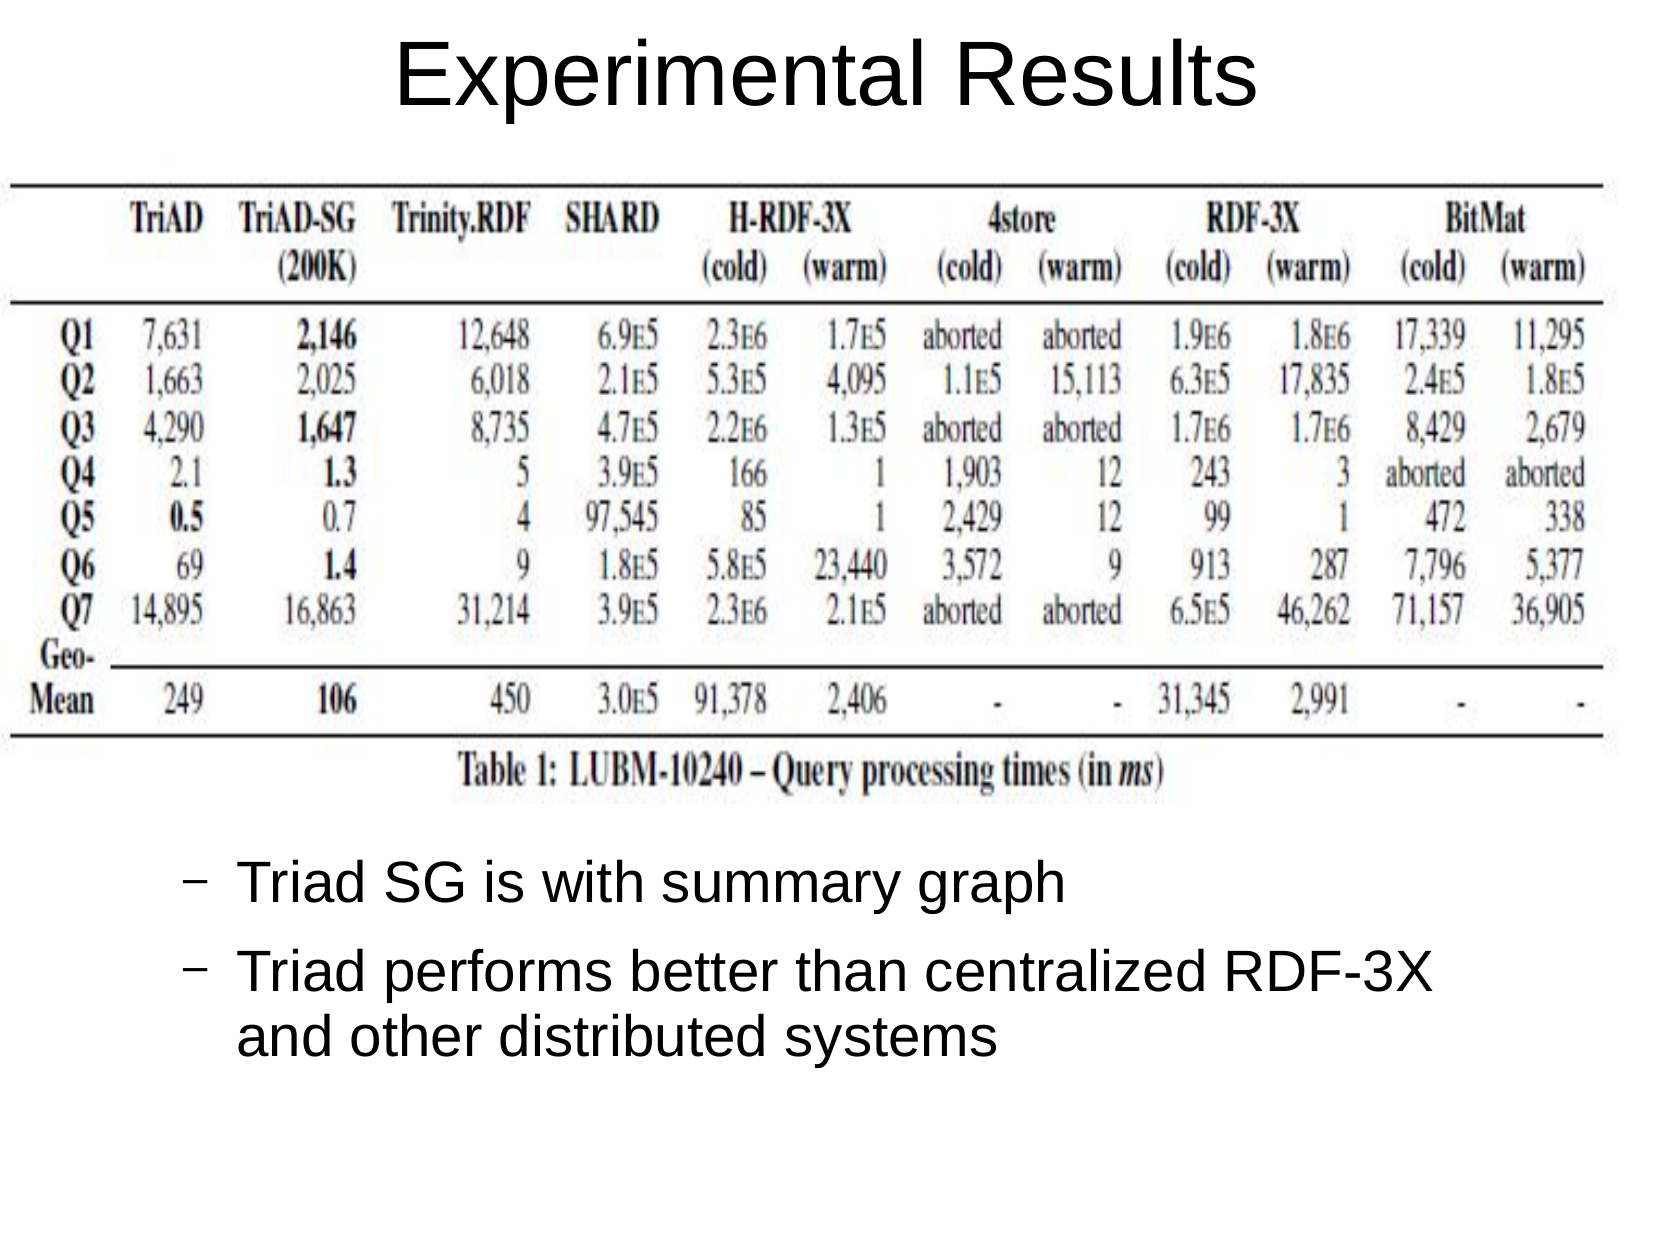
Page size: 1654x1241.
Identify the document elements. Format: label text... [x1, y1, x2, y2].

title Experimental Results [0, 5, 1654, 142]
list Triad SG is with summary graph Triad performs better than centralized RDF-3X and other distributed systems [94, 804, 1548, 1133]
picture [0, 151, 1630, 804]
